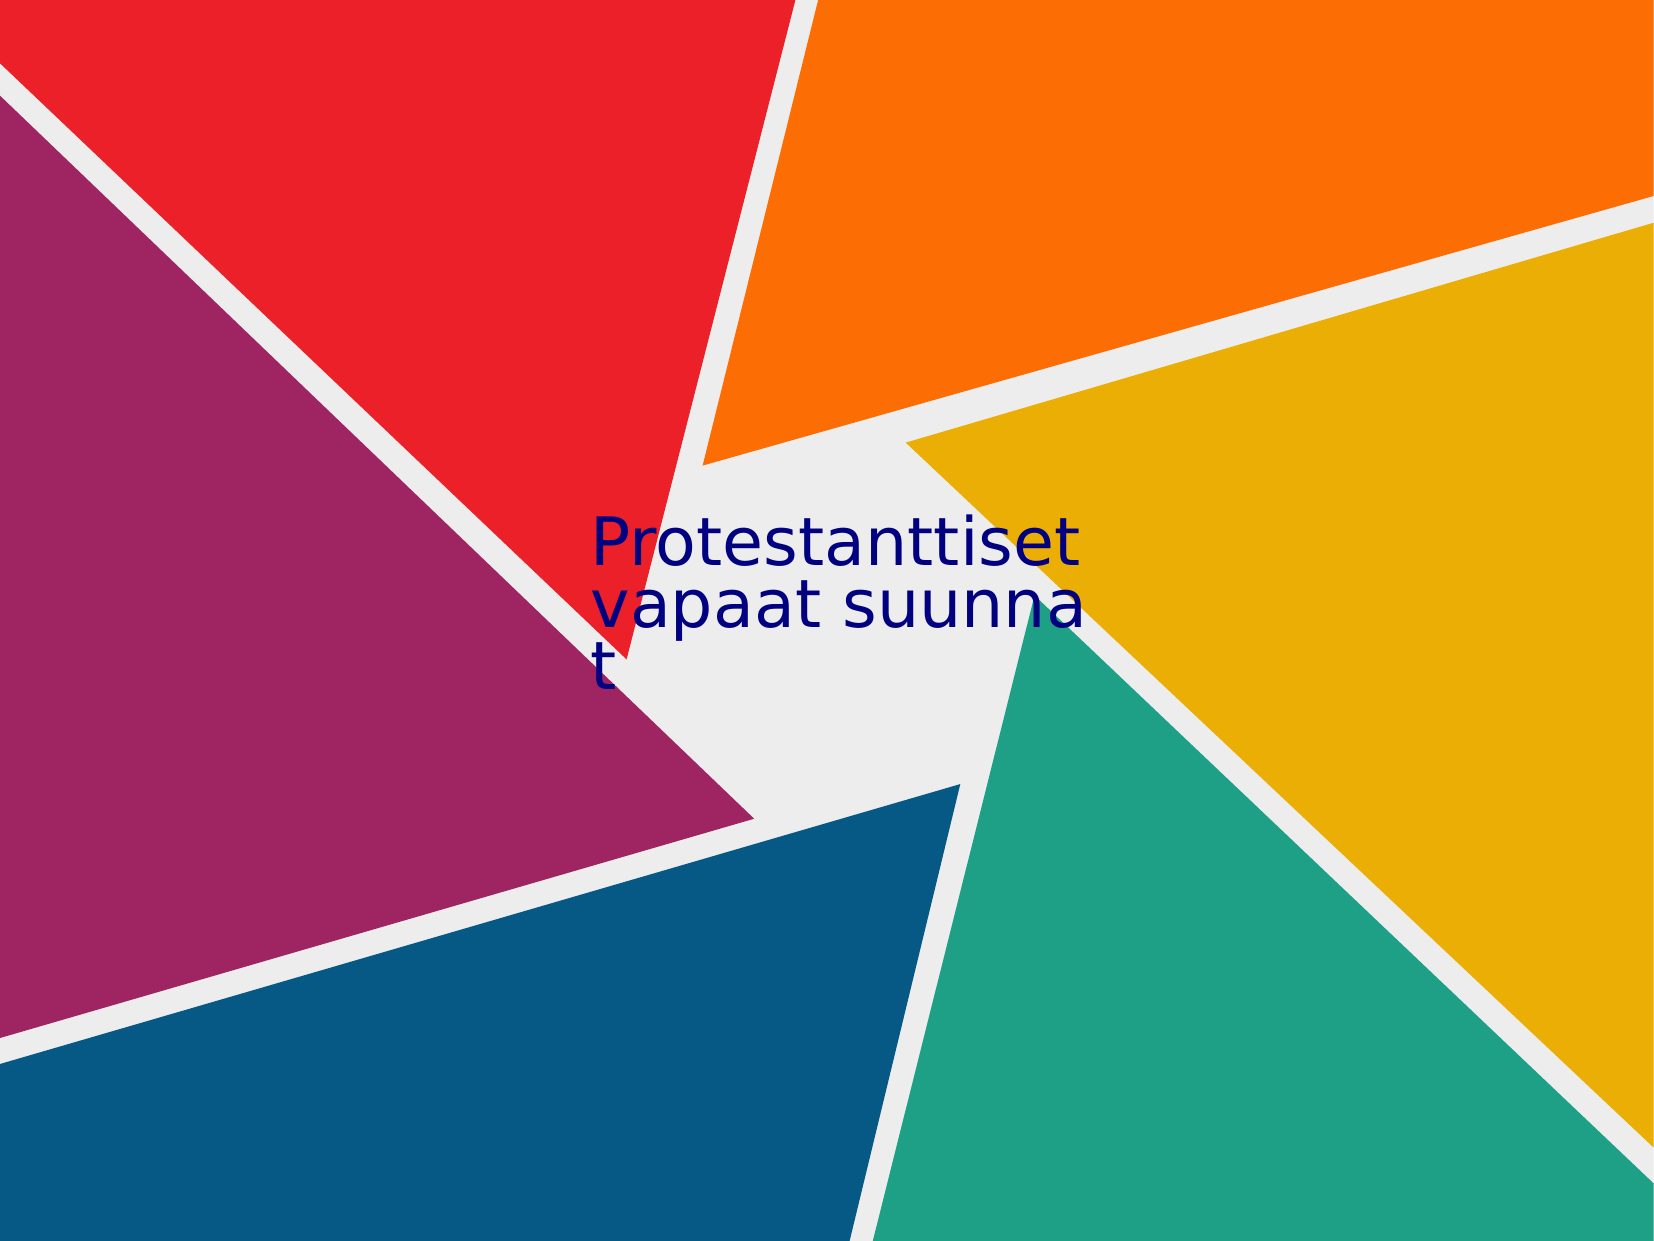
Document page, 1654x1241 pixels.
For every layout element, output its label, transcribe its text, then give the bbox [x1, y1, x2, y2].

subtitle Protestanttiset vapaat suunnat [590, 299, 1111, 863]
